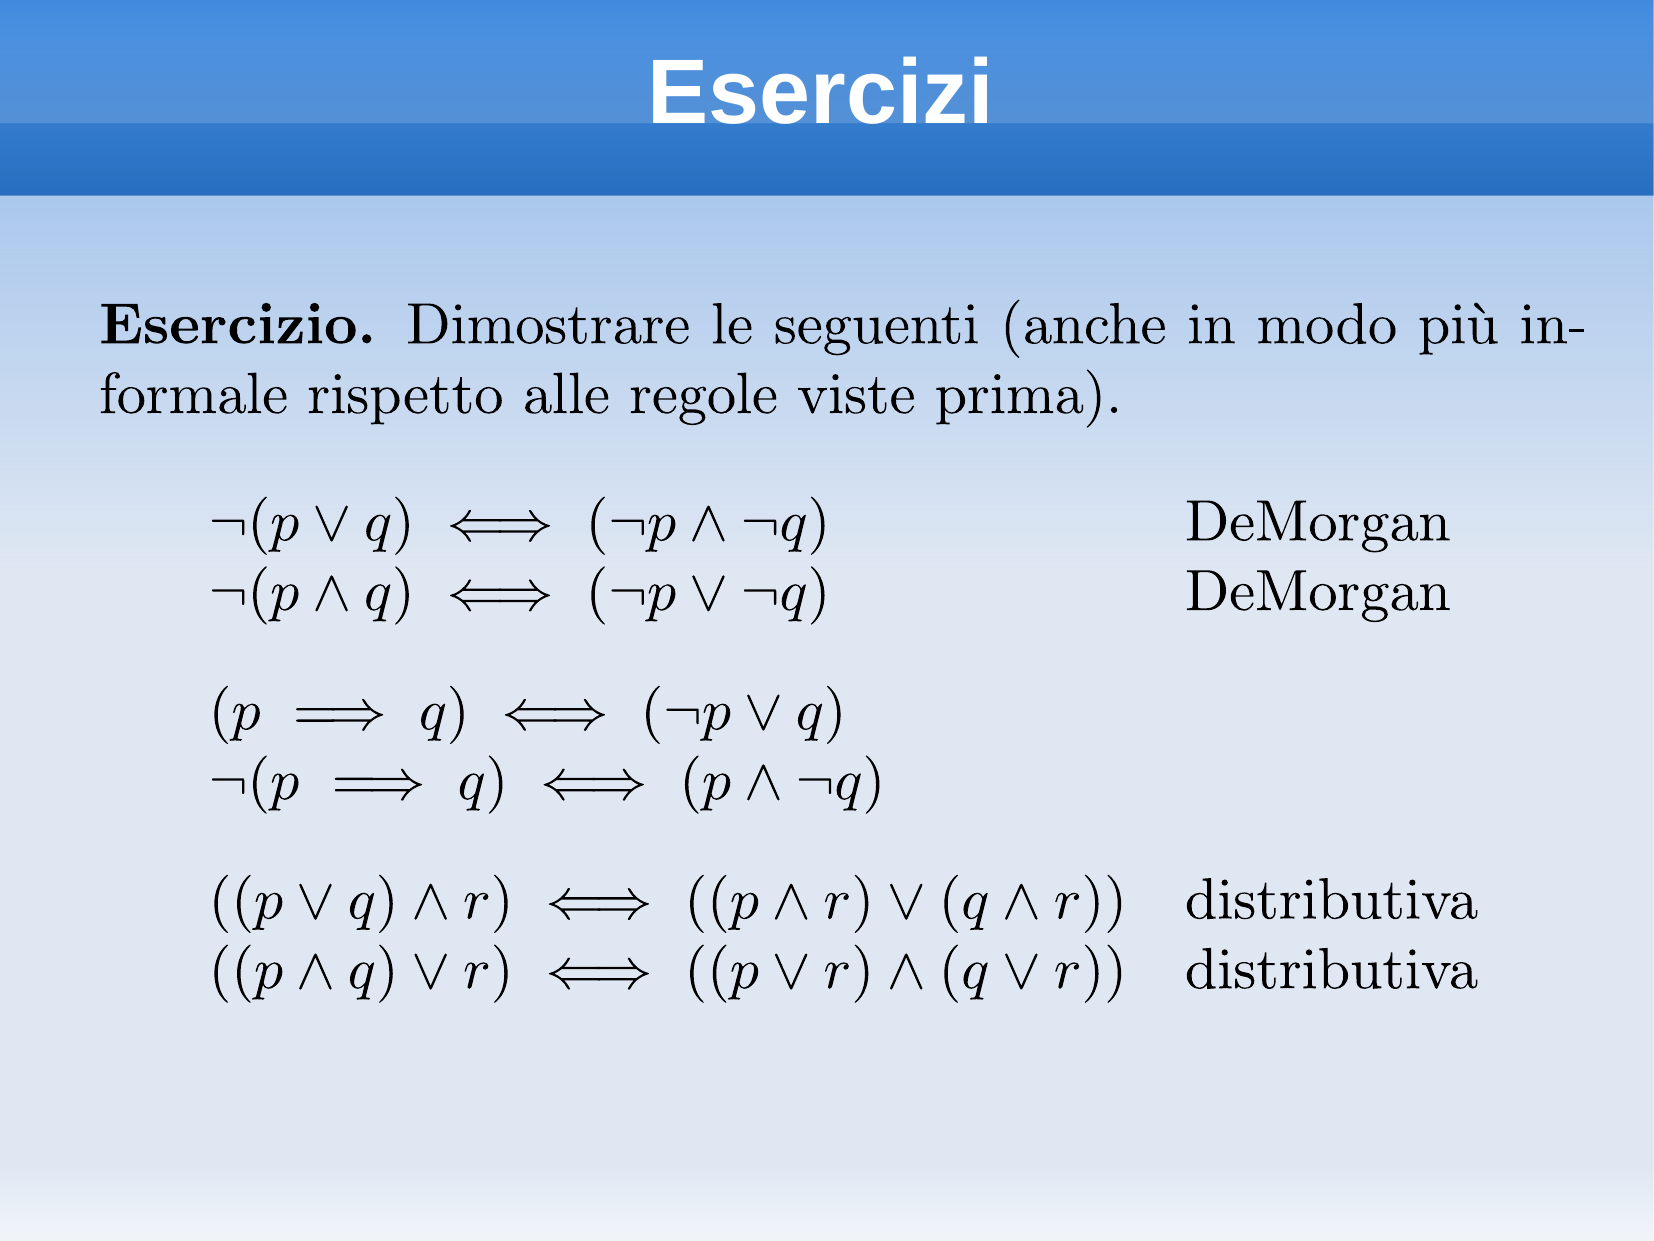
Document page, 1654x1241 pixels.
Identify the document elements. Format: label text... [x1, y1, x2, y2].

title Esercizi [76, 0, 1565, 196]
text_box [98, 299, 1588, 1003]
picture [0, 0, 1654, 1241]
